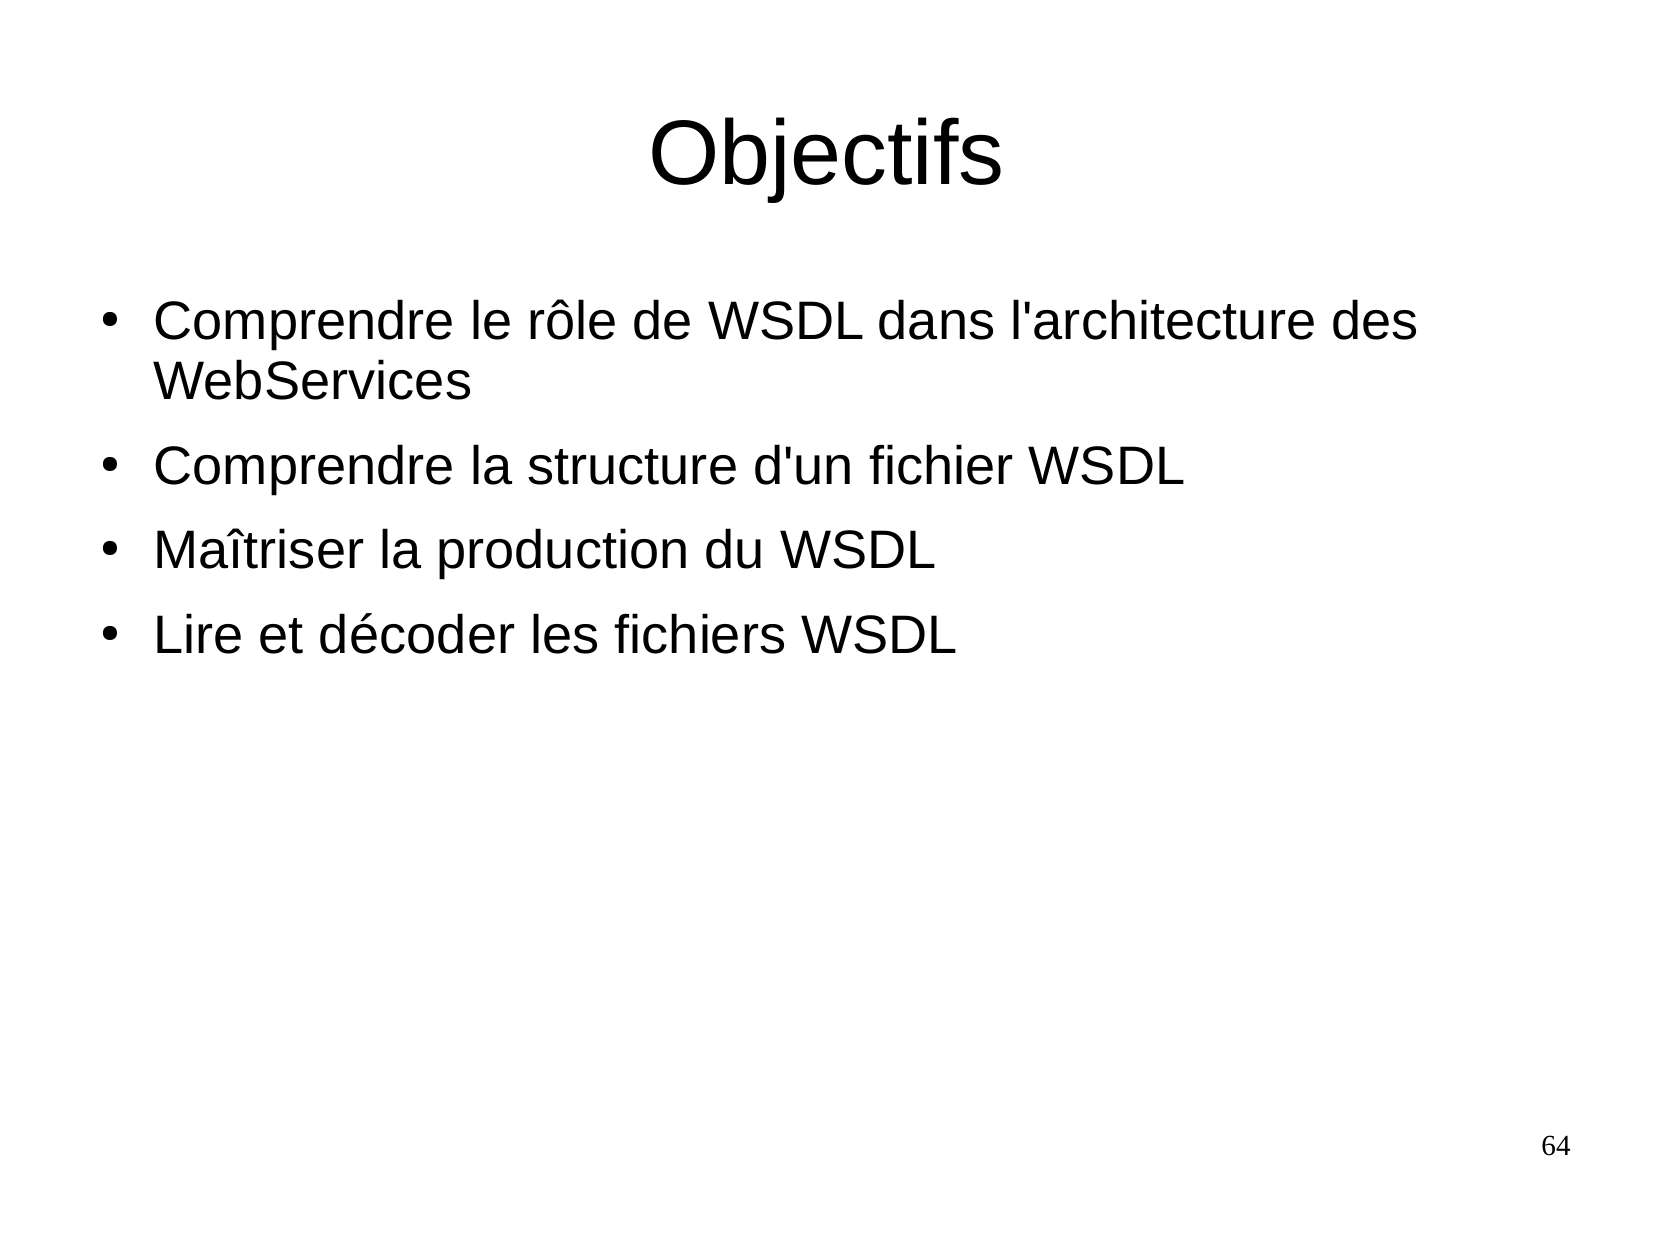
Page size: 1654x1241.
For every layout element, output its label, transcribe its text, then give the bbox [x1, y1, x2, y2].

list Comprendre le rôle de WSDL dans l'architecture des WebServices Comprendre la structure d'un fichier WSDL Maîtriser la production du WSDL Lire et décoder les fichiers WSDL [82, 290, 1571, 1094]
title Objectifs [82, 56, 1571, 250]
